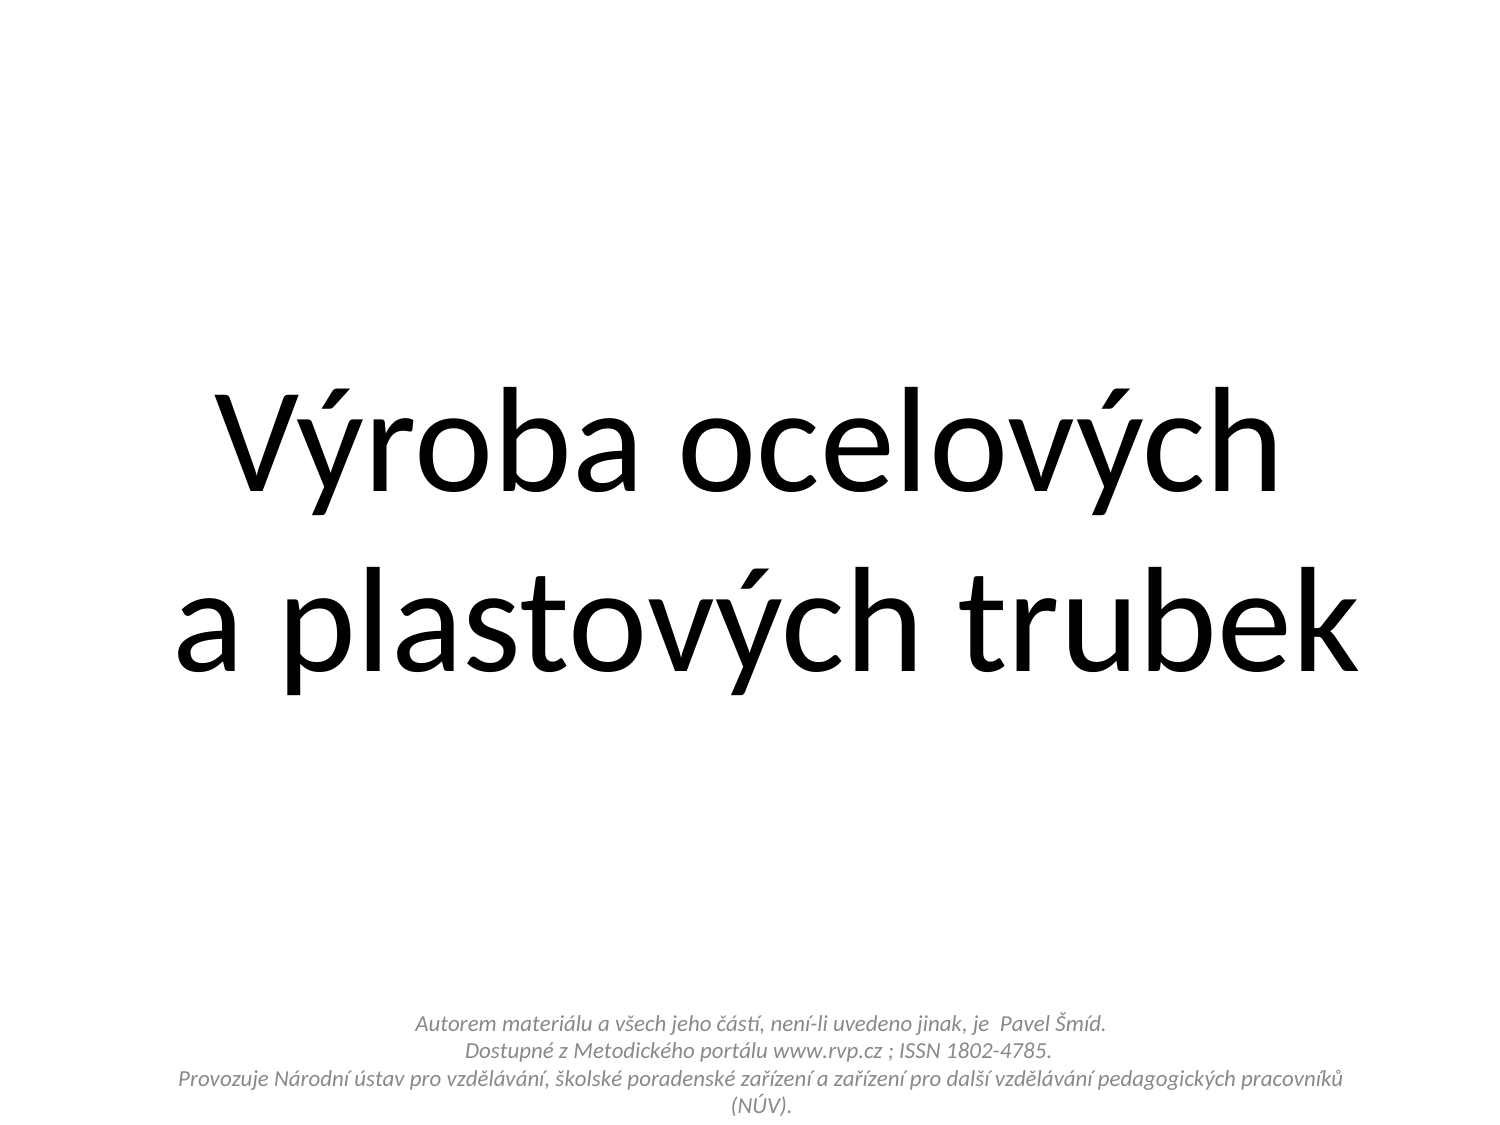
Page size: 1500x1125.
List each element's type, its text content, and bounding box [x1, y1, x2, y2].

text_box Autorem materiálu a všech jeho částí, není-li uvedeno jinak, je Pavel Šmíd. Dostupné z Metodického portálu www.rvp.cz ; ISSN 1802-4785. Provozuje Národní ústav pro vzdělávání, školské poradenské zařízení a zařízení pro další vzdělávání pedagogických pracovníků (NÚV). [147, 1046, 1377, 1107]
title Výroba ocelových a plastových trubek [112, 224, 1388, 890]
